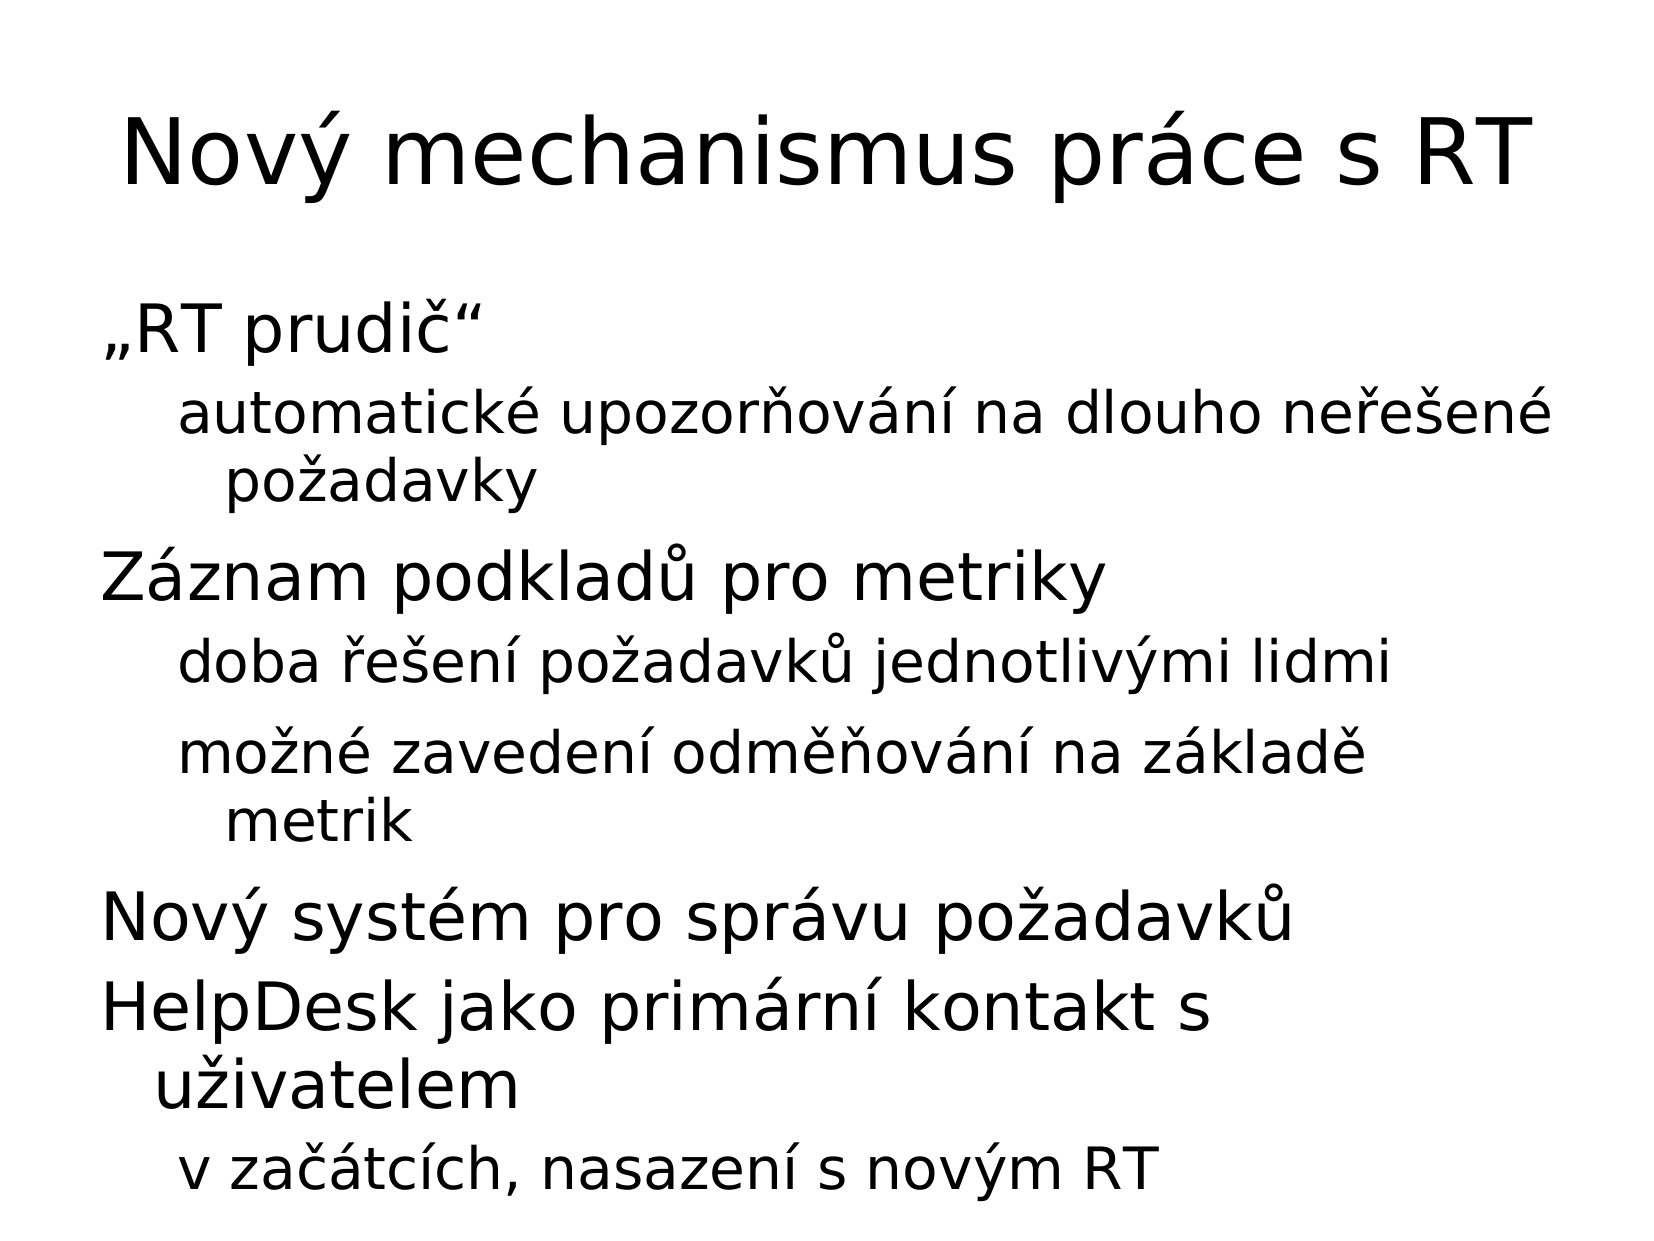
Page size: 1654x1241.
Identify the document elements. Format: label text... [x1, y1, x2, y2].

title Nový mechanismus práce s RT [82, 56, 1571, 250]
list „RT prudič“ automatické upozorňování na dlouho neřešené požadavky Záznam podkladů pro metriky doba řešení požadavků jednotlivými lidmi možné zavedení odměňování na základě metrik Nový systém pro správu požadavků HelpDesk jako primární kontakt s uživatelem v začátcích, nasazení s novým RT [82, 290, 1571, 1204]
